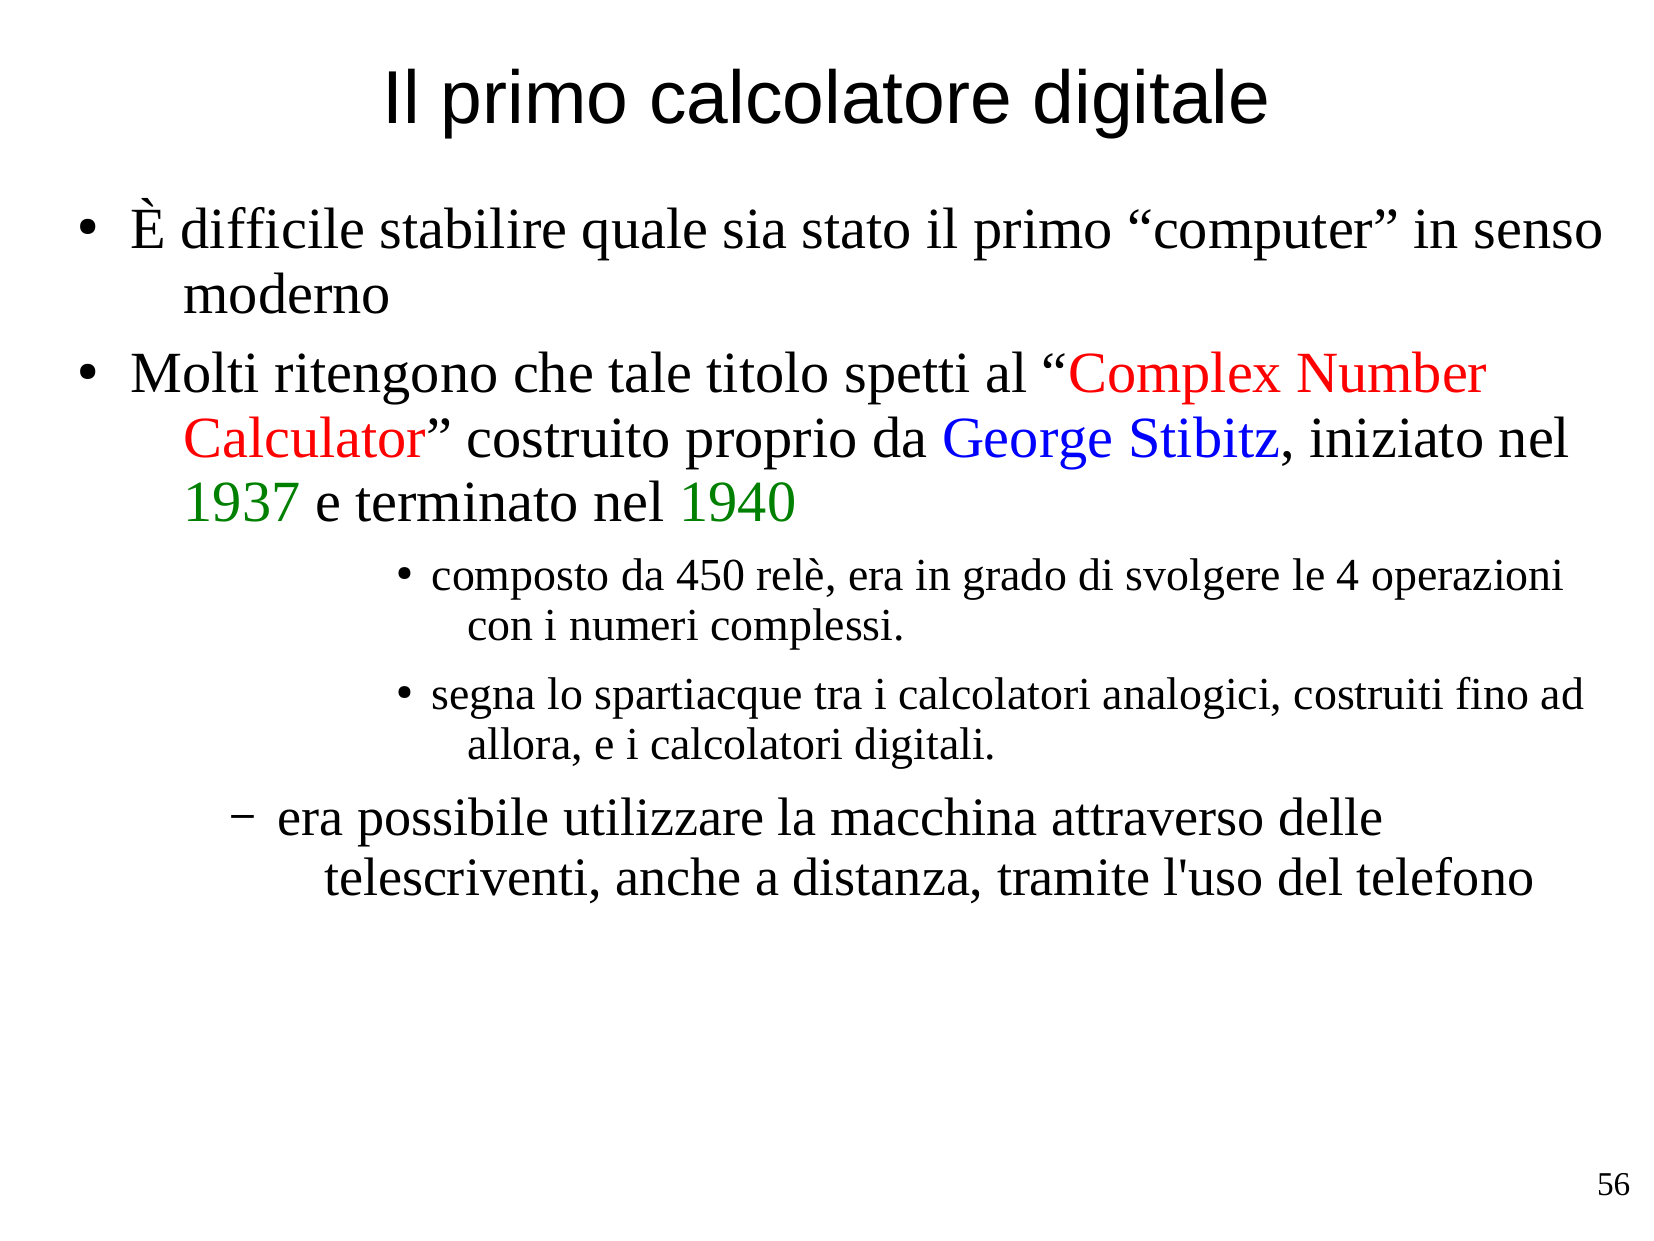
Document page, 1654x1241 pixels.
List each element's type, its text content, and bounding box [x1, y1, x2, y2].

list È difficile stabilire quale sia stato il primo “computer” in senso moderno Molti ritengono che tale titolo spetti al “Complex Number Calculator” costruito proprio da George Stibitz, iniziato nel 1937 e terminato nel 1940 composto da 450 relè, era in grado di svolgere le 4 operazioni con i numeri complessi. segna lo spartiacque tra i calcolatori analogici, costruiti fino ad allora, e i calcolatori digitali. era possibile utilizzare la macchina attraverso delle telescriventi, anche a distanza, tramite l'uso del telefono [42, 196, 1612, 1187]
title Il primo calcolatore digitale [37, 30, 1617, 166]
